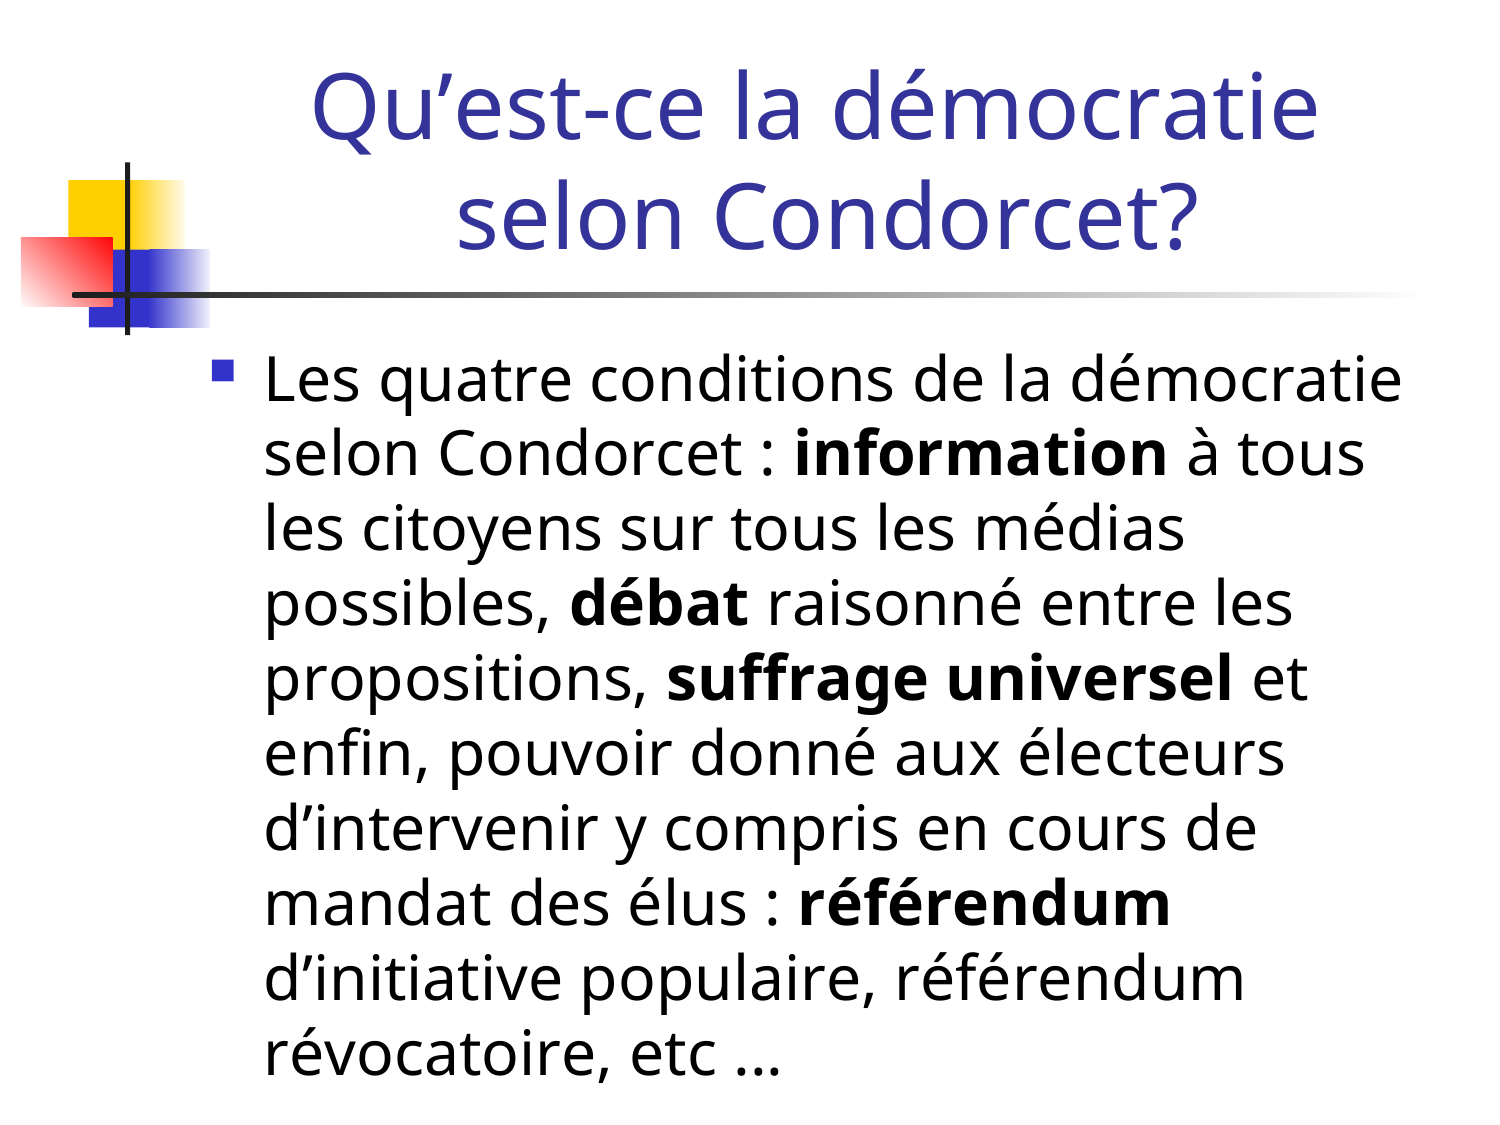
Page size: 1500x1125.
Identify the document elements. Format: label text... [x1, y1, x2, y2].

text_box Les quatre conditions de la démocratie selon Condorcet : information à tous les citoyens sur tous les médias possibles, débat raisonné entre les propositions, suffrage universel et enfin, pouvoir donné aux électeurs d’intervenir y compris en cours de mandat des élus : référendum d’initiative populaire, référendum révocatoire, etc ... [193, 331, 1470, 1007]
text_box Qu’est-ce la démocratie selon Condorcet? [188, 35, 1468, 276]
